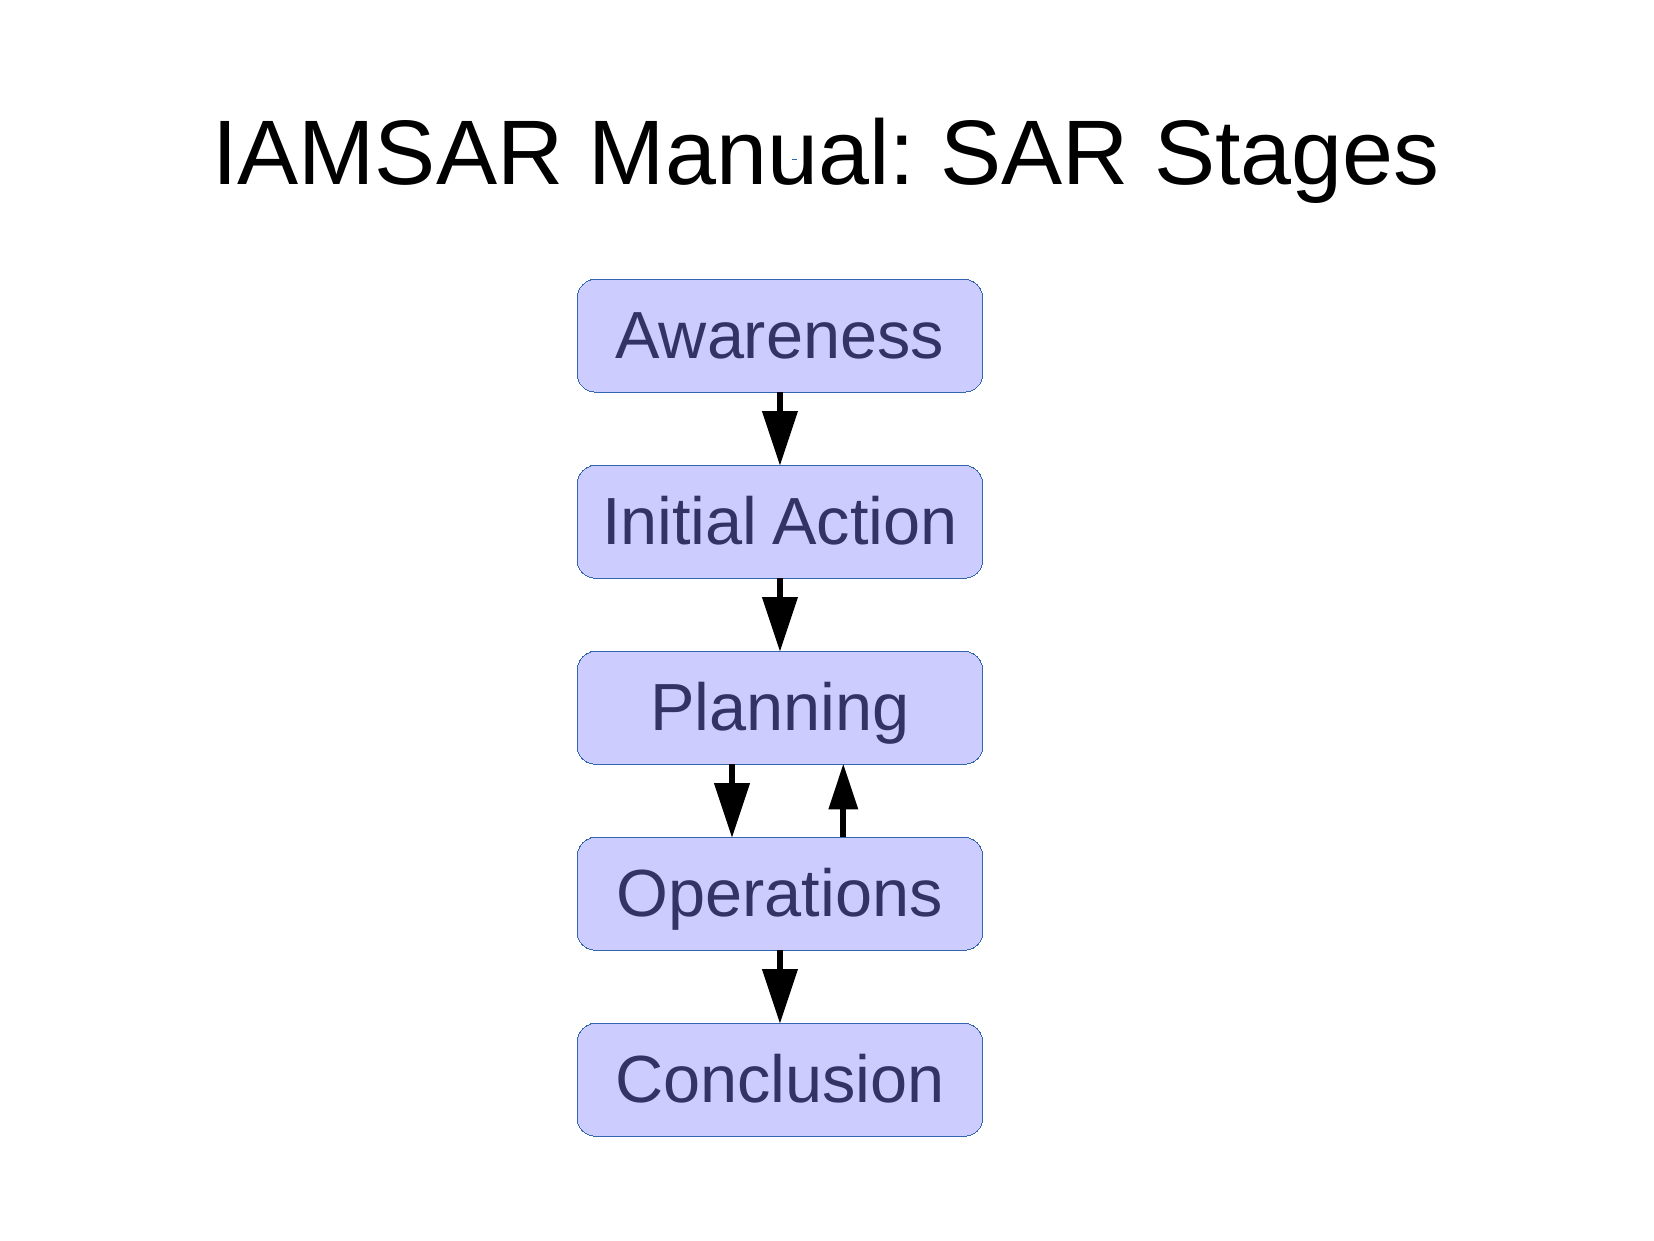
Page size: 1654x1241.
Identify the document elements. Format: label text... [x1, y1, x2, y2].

title IAMSAR Manual: SAR Stages [82, 49, 1571, 257]
text_box Initial Action [577, 465, 983, 579]
text_box Operations [577, 837, 983, 951]
text_box Awareness [577, 279, 983, 393]
text_box Planning [577, 651, 983, 765]
text_box Conclusion [577, 1023, 983, 1137]
